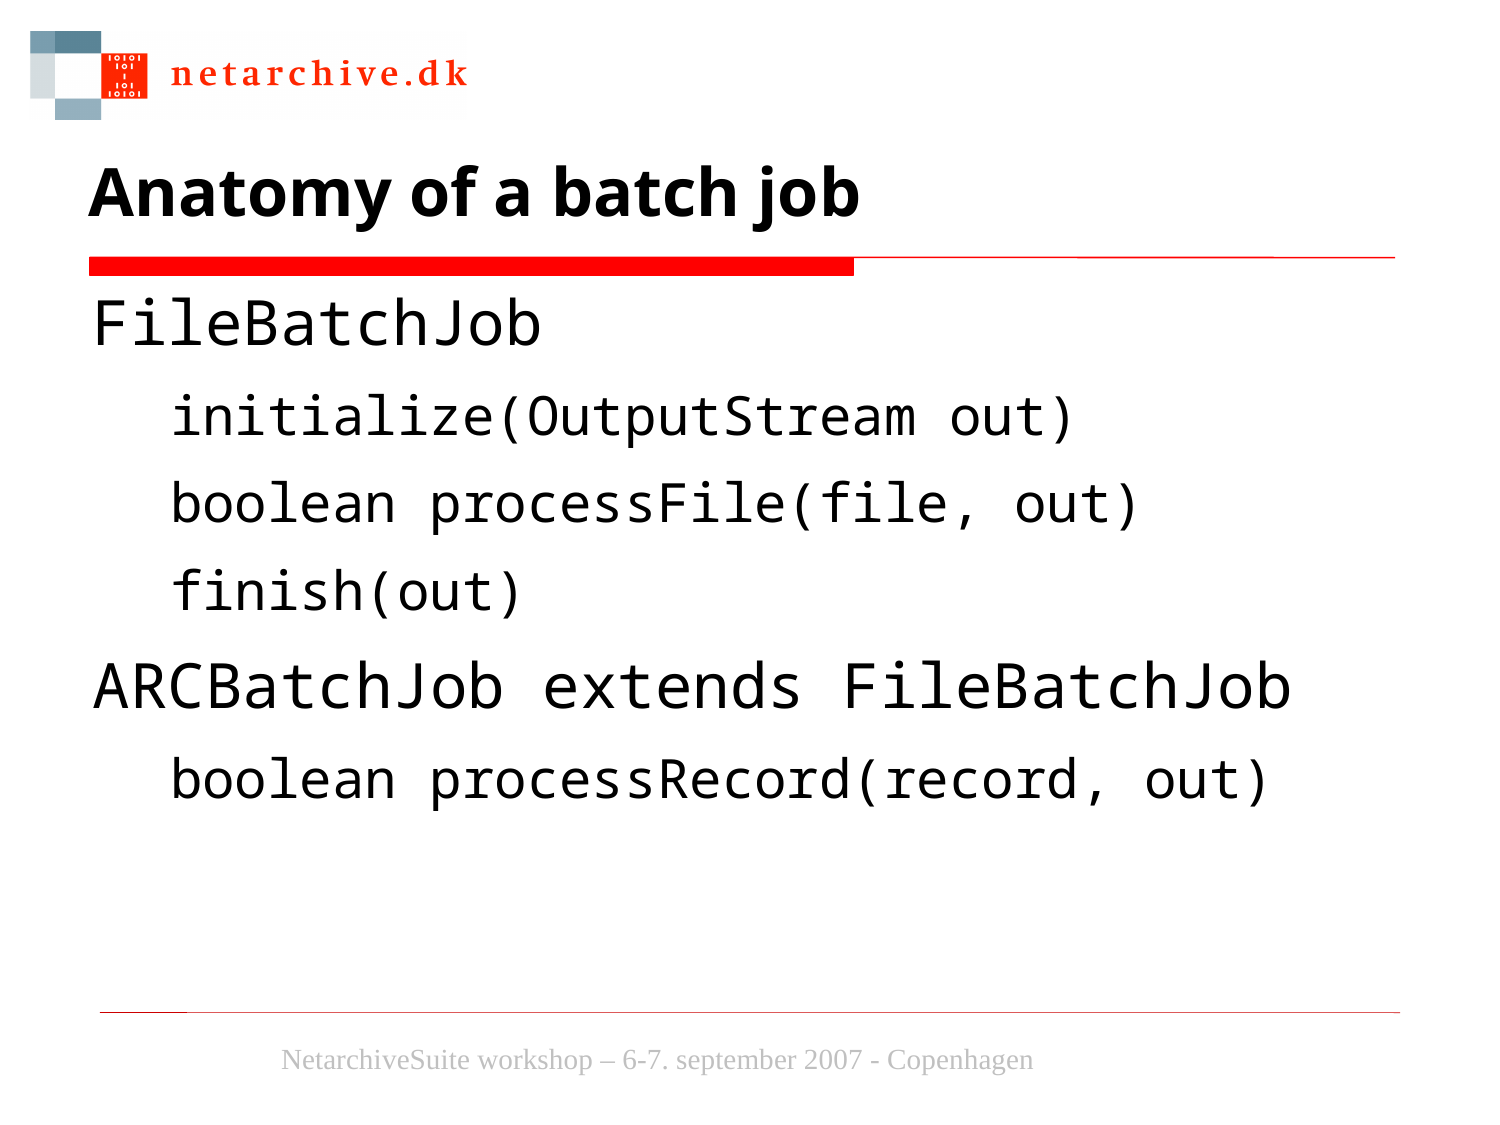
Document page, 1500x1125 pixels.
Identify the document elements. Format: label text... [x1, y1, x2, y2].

list FileBatchJob initialize(OutputStream out) boolean processFile(file, out) finish(out) ARCBatchJob extends FileBatchJob boolean processRecord(record, out) [92, 278, 1406, 988]
title Anatomy of a batch job [88, 137, 1401, 244]
picture [29, 31, 467, 120]
